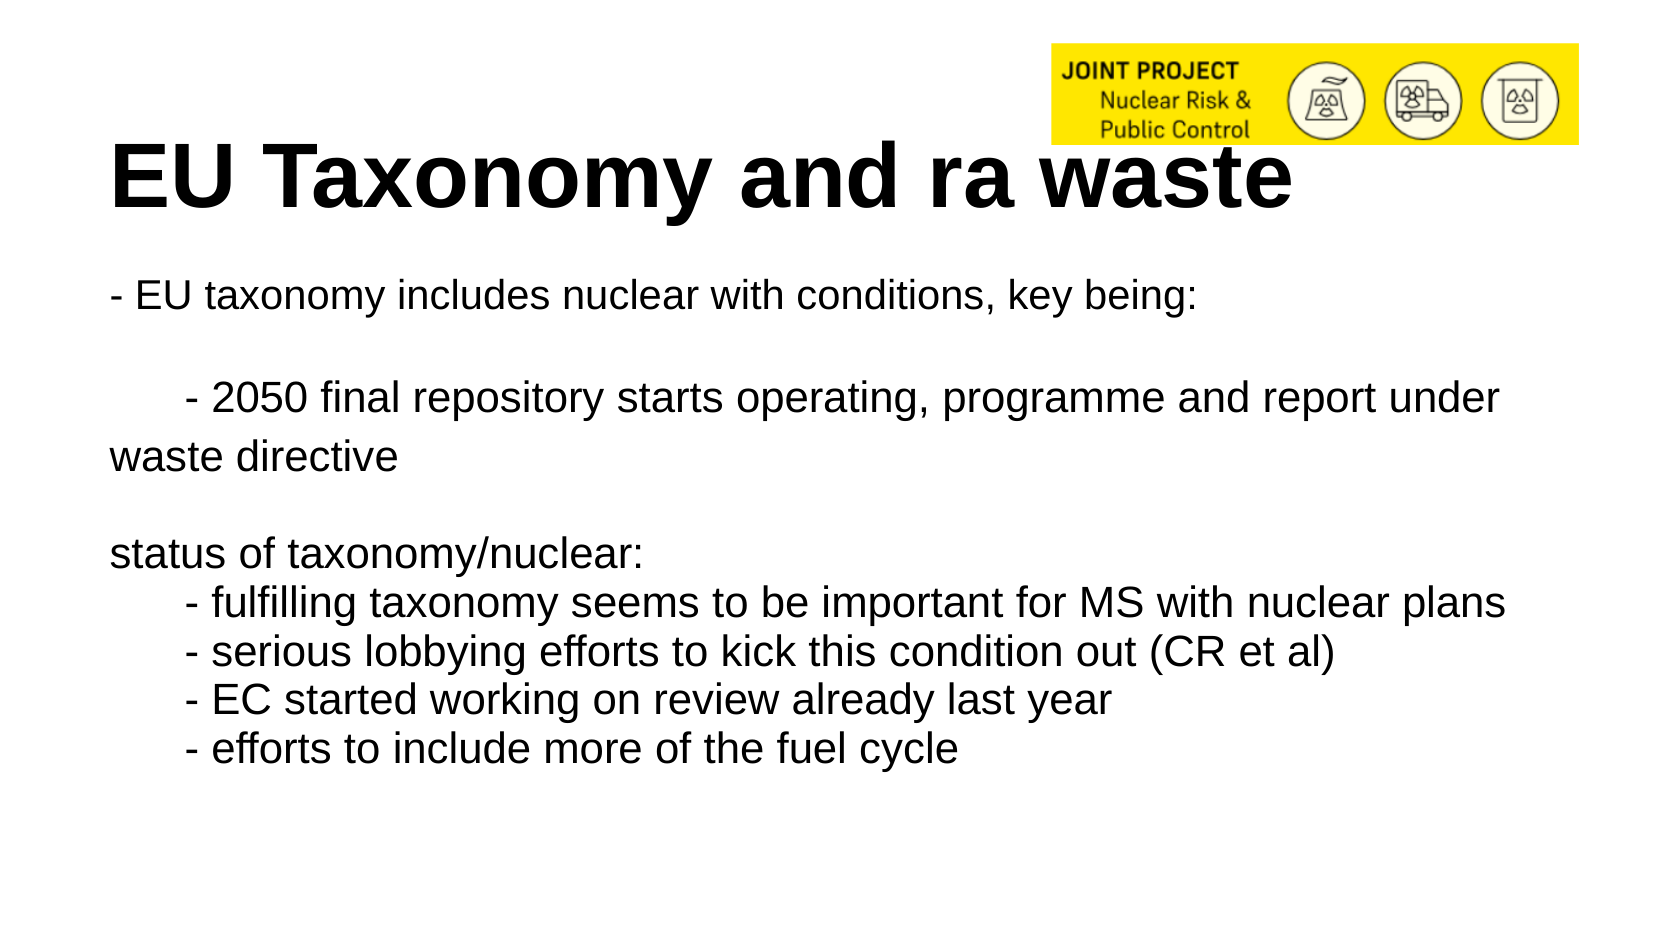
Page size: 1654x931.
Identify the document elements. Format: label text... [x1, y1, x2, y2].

picture [1043, 37, 1580, 145]
title EU Taxonomy and ra waste - EU taxonomy includes nuclear with conditions, key being: - 2050 final repository starts operating, programme and report under waste directive status of taxonomy/nuclear: - fulfilling taxonomy seems to be important for MS with nuclear plans - serious lobbying efforts to kick this condition out (CR et al) - EC started working on review already last year - efforts to include more of the fuel cycle [109, 0, 1598, 931]
